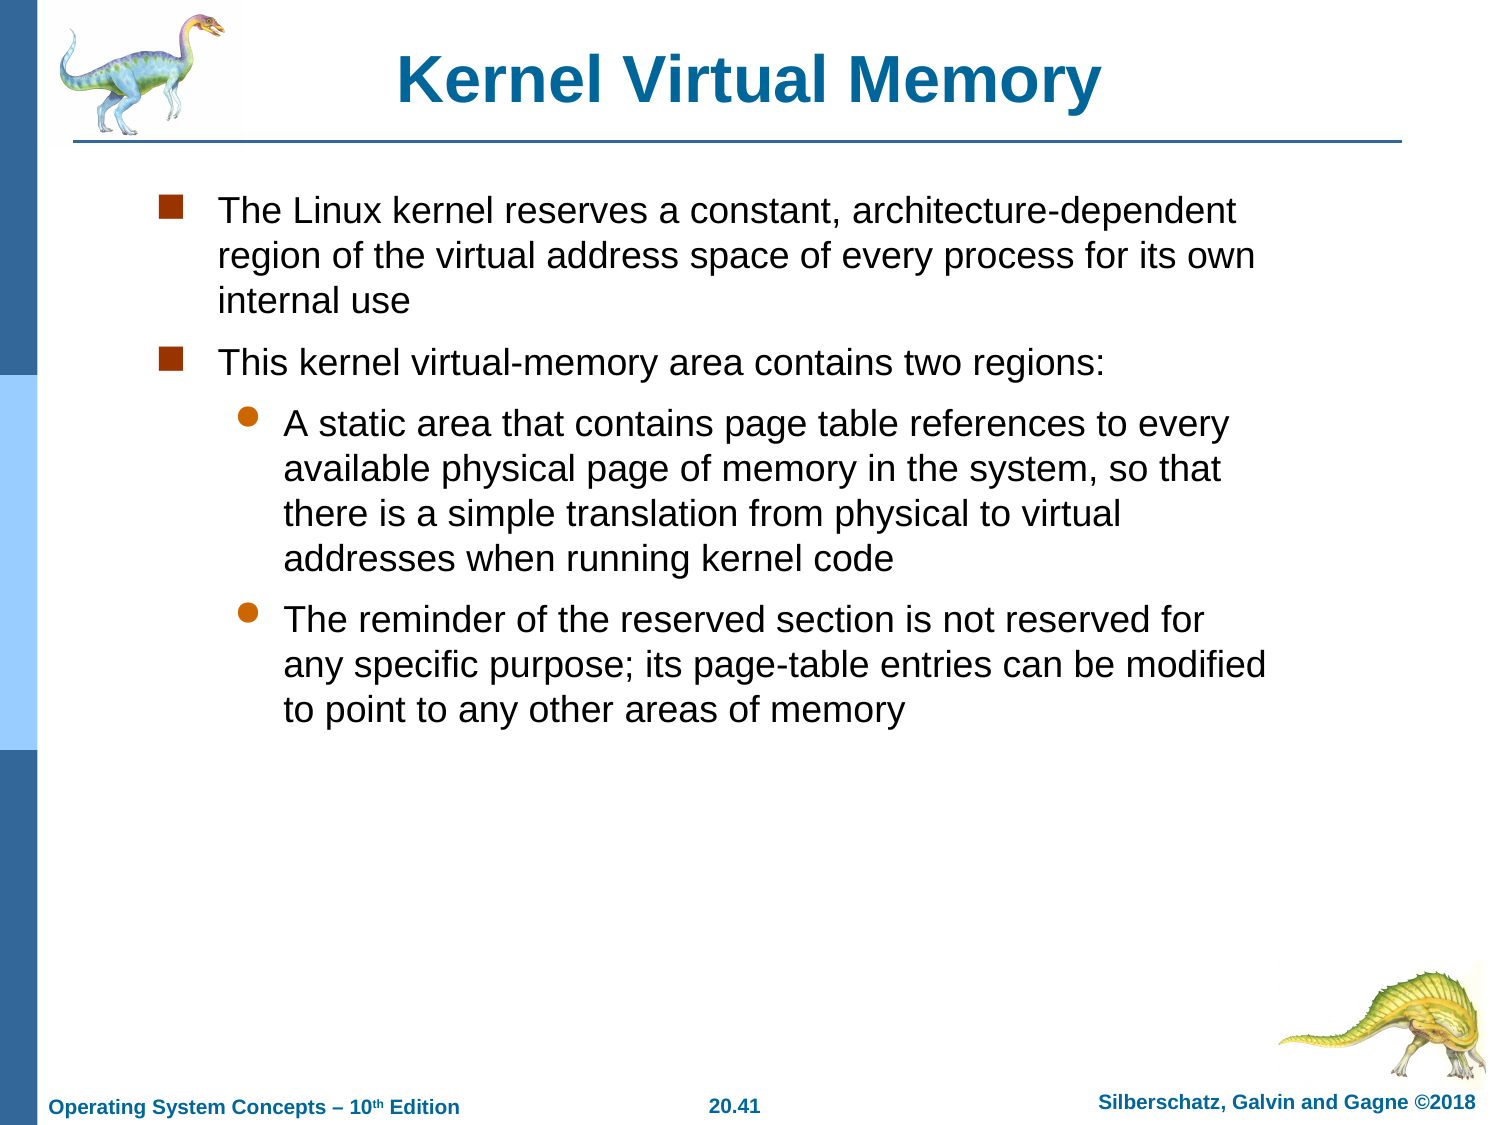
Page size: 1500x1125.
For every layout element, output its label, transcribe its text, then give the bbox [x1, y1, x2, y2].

picture [1415, 1094, 1423, 1099]
picture [46, 0, 243, 149]
title Kernel Virtual Memory [75, 28, 1426, 124]
picture [1275, 959, 1486, 1090]
list The Linux kernel reserves a constant, architecture-dependent region of the virtual address space of every process for its own internal use This kernel virtual-memory area contains two regions: A static area that contains page table references to every available physical page of memory in the system, so that there is a simple translation from physical to virtual addresses when running kernel code The reminder of the reserved section is not reserved for any specific purpose; its page-table entries can be modified to point to any other areas of memory [146, 178, 1291, 922]
